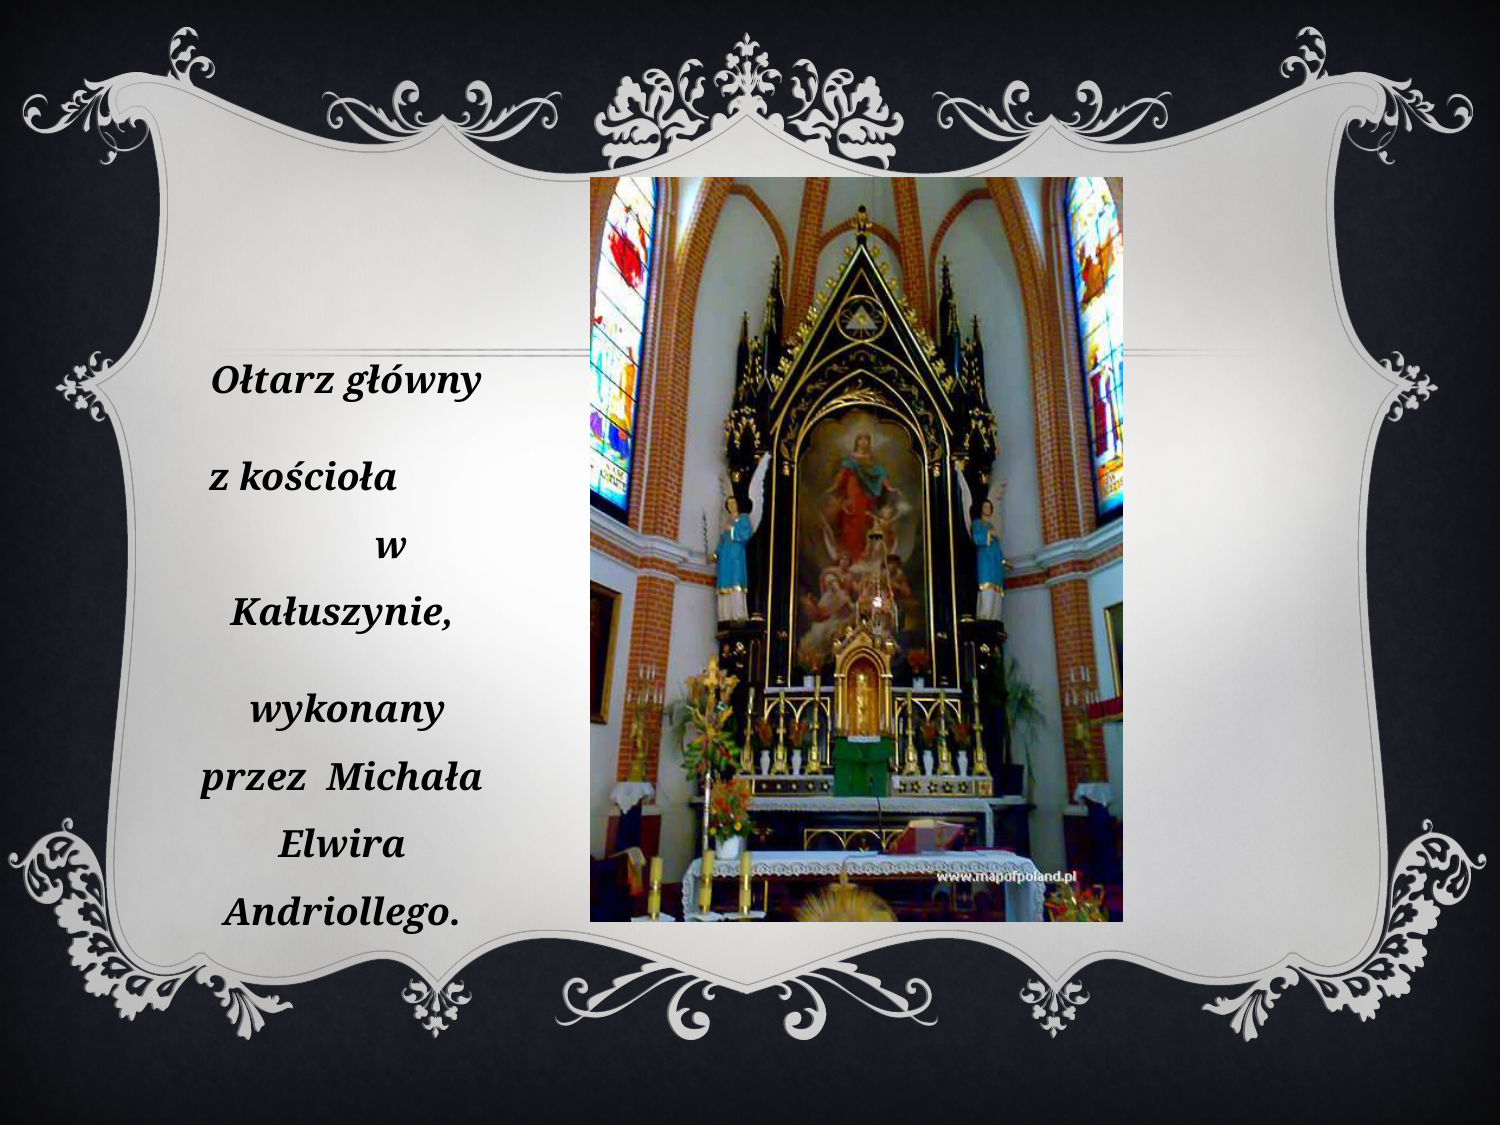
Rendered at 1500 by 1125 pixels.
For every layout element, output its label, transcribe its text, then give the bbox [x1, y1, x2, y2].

picture [0, 0, 1500, 1125]
list Ołtarz główny z kościoła w Kałuszynie, wykonany przez Michała Elwira Andriollego. [183, 326, 502, 811]
